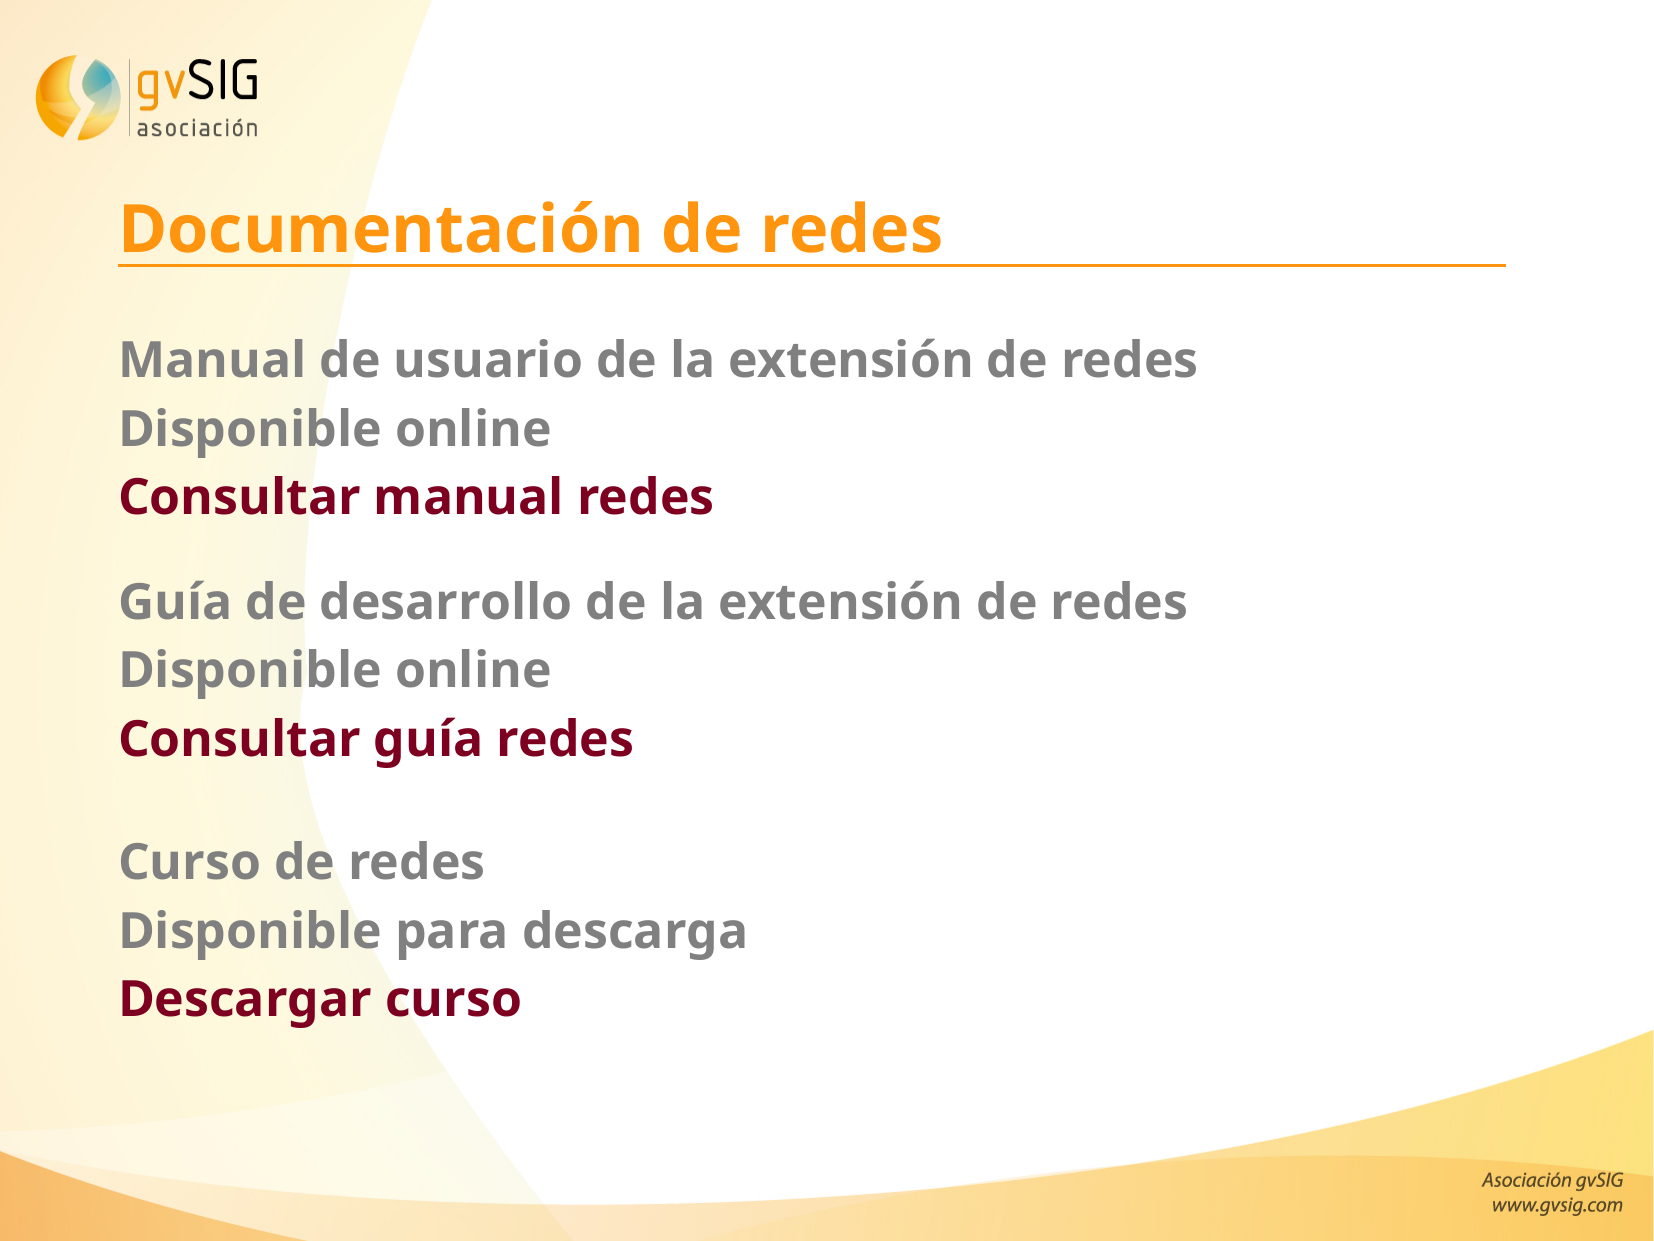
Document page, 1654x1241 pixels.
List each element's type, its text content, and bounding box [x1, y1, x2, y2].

title Guía de desarrollo de la extensión de redes Disponible online Consultar guía redes [118, 581, 1625, 756]
picture [0, 0, 1654, 1241]
title Manual de usuario de la extensión de redes Disponible online Consultar manual redes [118, 339, 1625, 515]
title Documentación de redes [118, 177, 1607, 276]
title Curso de redes Disponible para descarga Descargar curso [118, 841, 1625, 1017]
